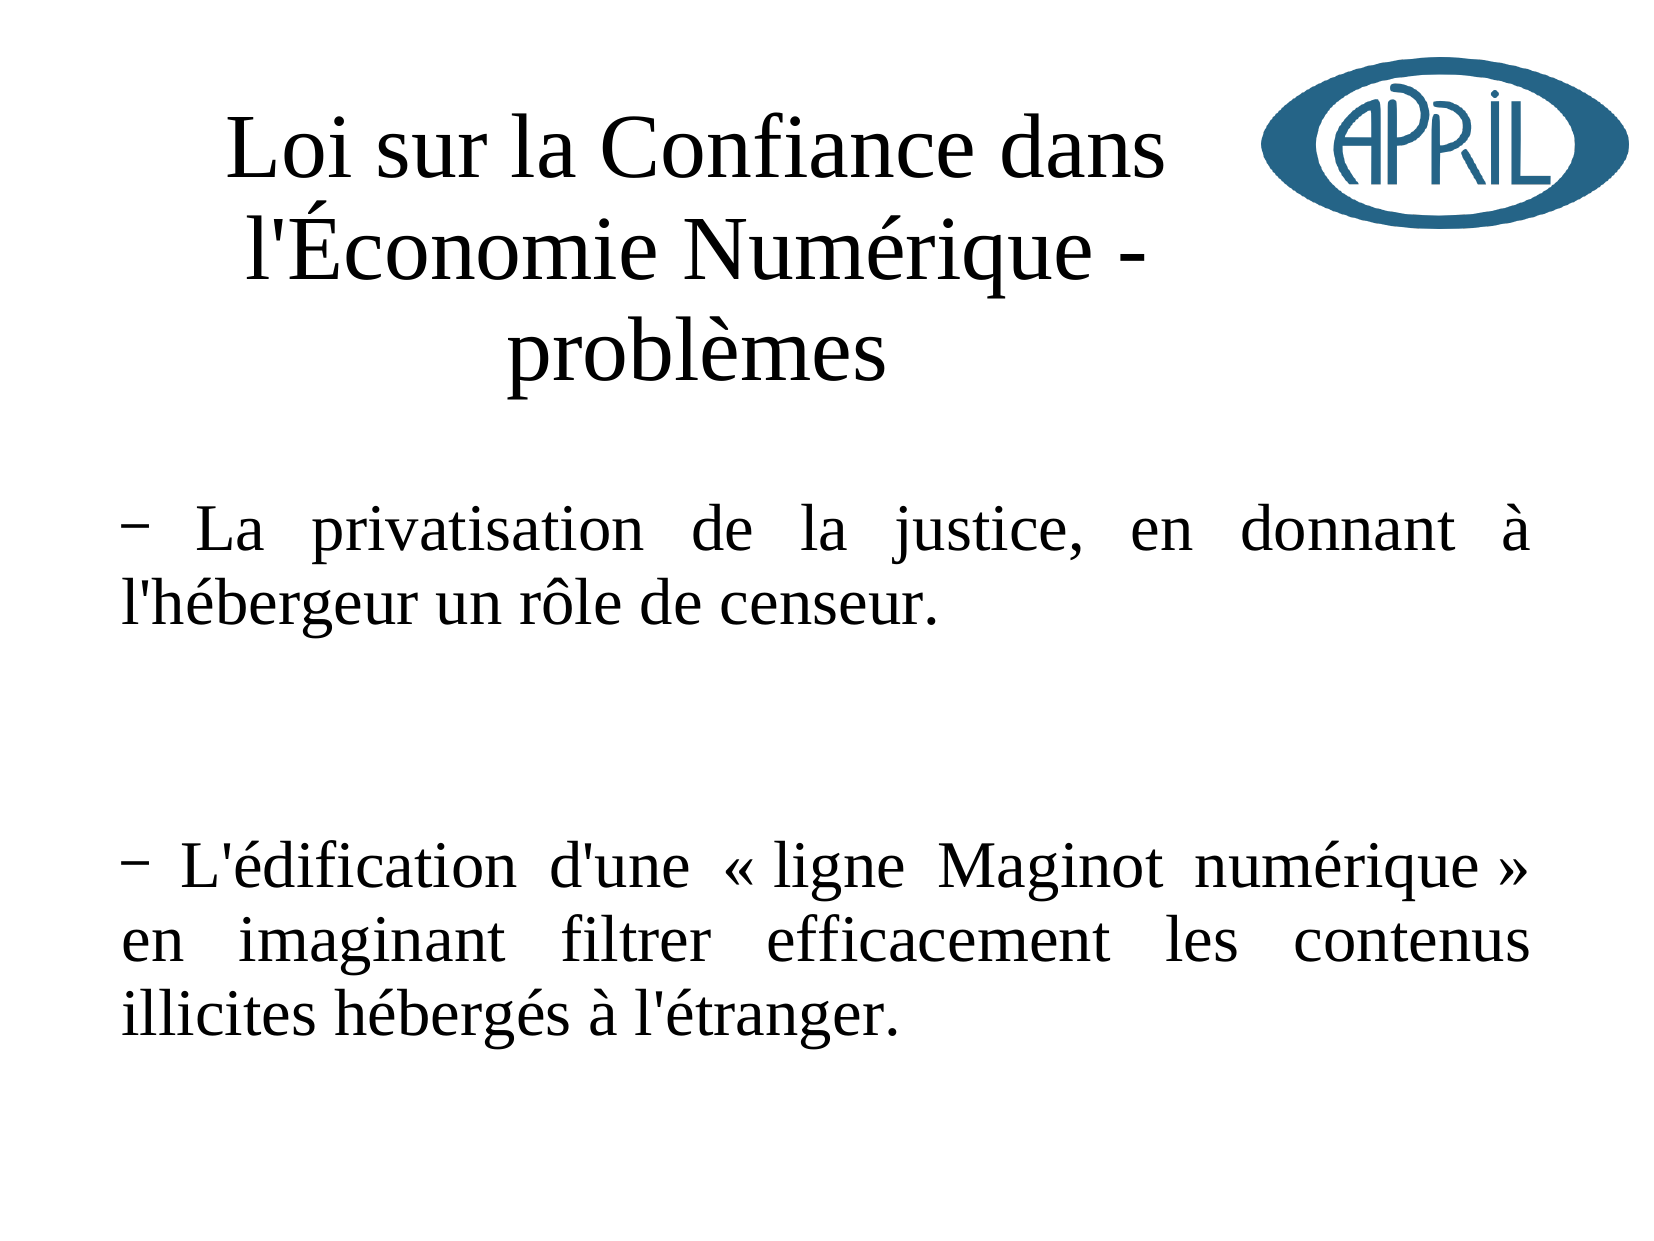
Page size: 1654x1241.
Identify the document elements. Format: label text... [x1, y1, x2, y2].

title Loi sur la Confiance dans l'Économie Numérique - problèmes [118, 81, 1277, 415]
subtitle La privatisation de la justice, en donnant à l'hébergeur un rôle de censeur. L'édification d'une « ligne Maginot numérique » en imaginant filtrer efficacement les contenus illicites hébergés à l'étranger. [121, 414, 1534, 1127]
picture [1261, 57, 1629, 229]
